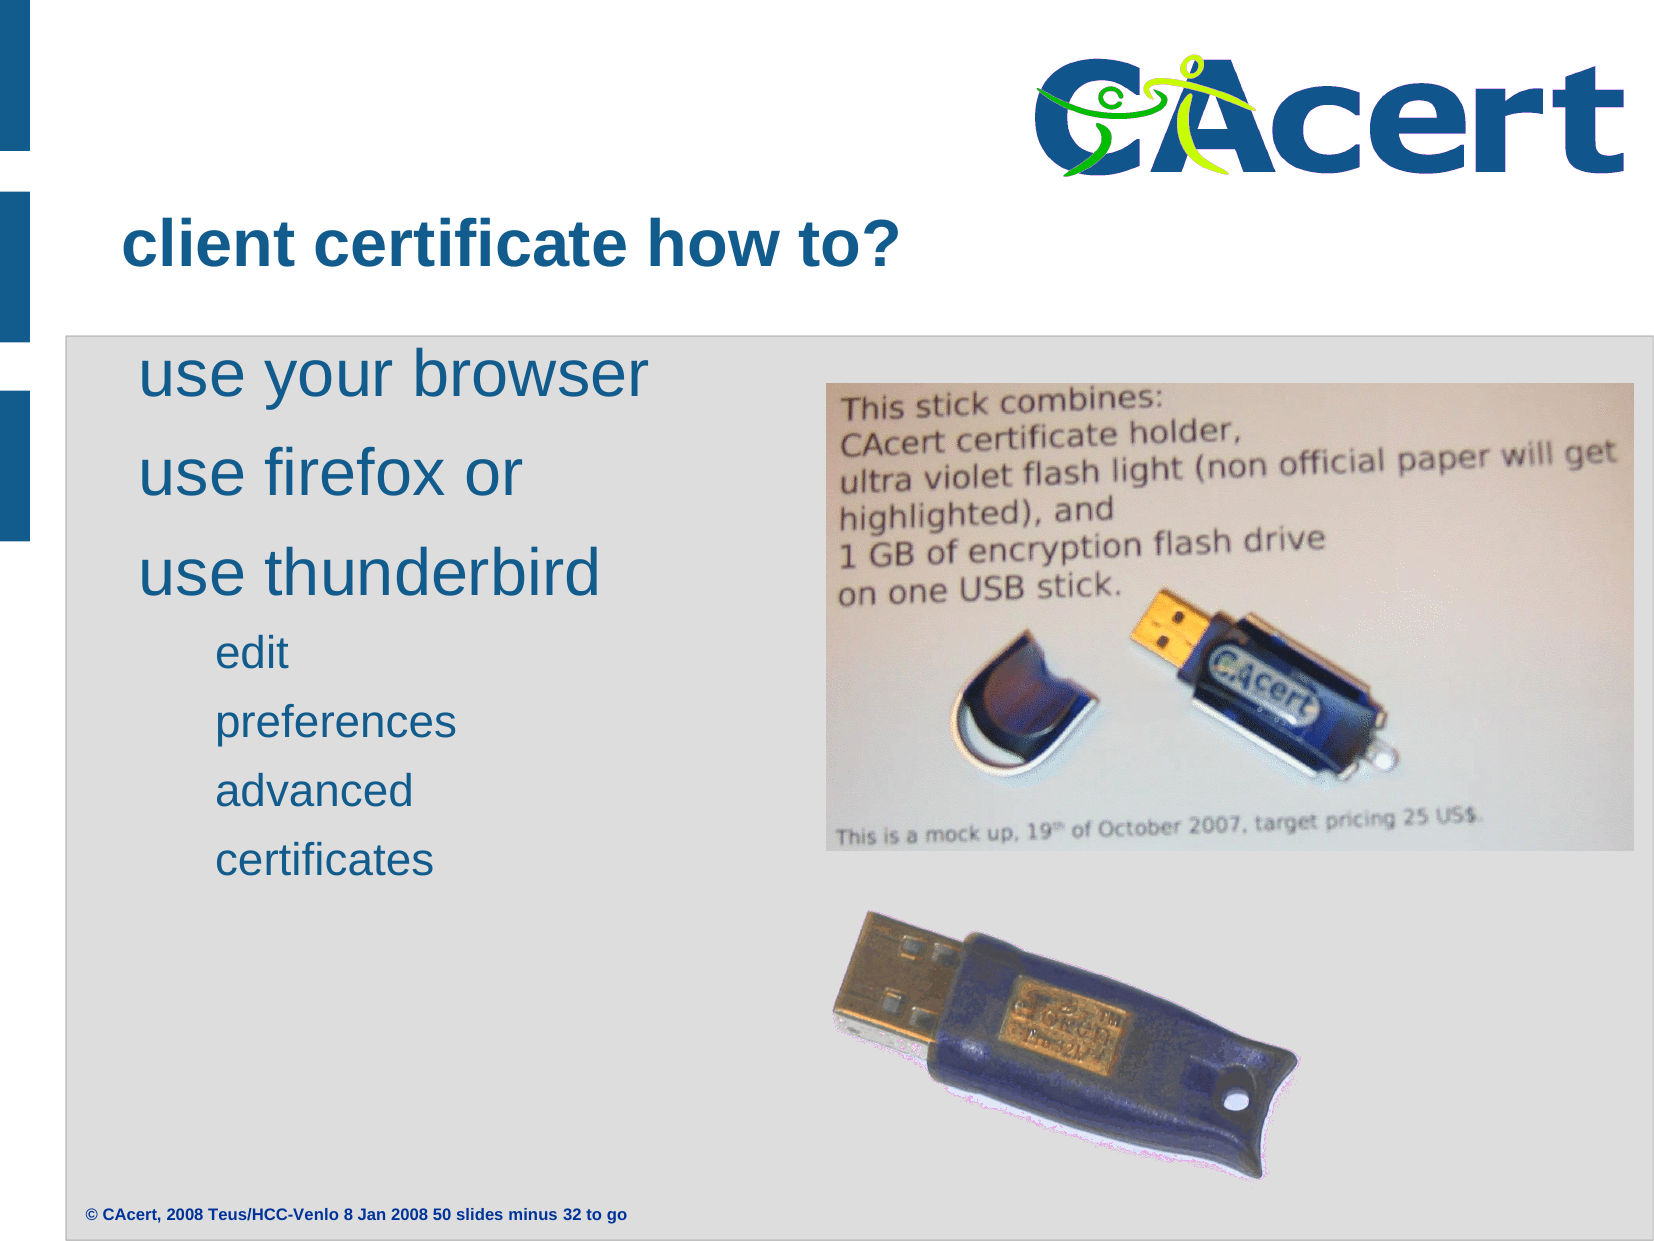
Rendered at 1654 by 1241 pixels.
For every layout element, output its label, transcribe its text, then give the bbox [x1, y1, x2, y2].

picture [826, 885, 1307, 1199]
picture [1033, 53, 1625, 178]
picture [826, 383, 1634, 851]
title client certificate how to? [121, 184, 1534, 309]
list use your browser use firefox or use thunderbird edit preferences advanced certificates [121, 344, 1596, 1038]
